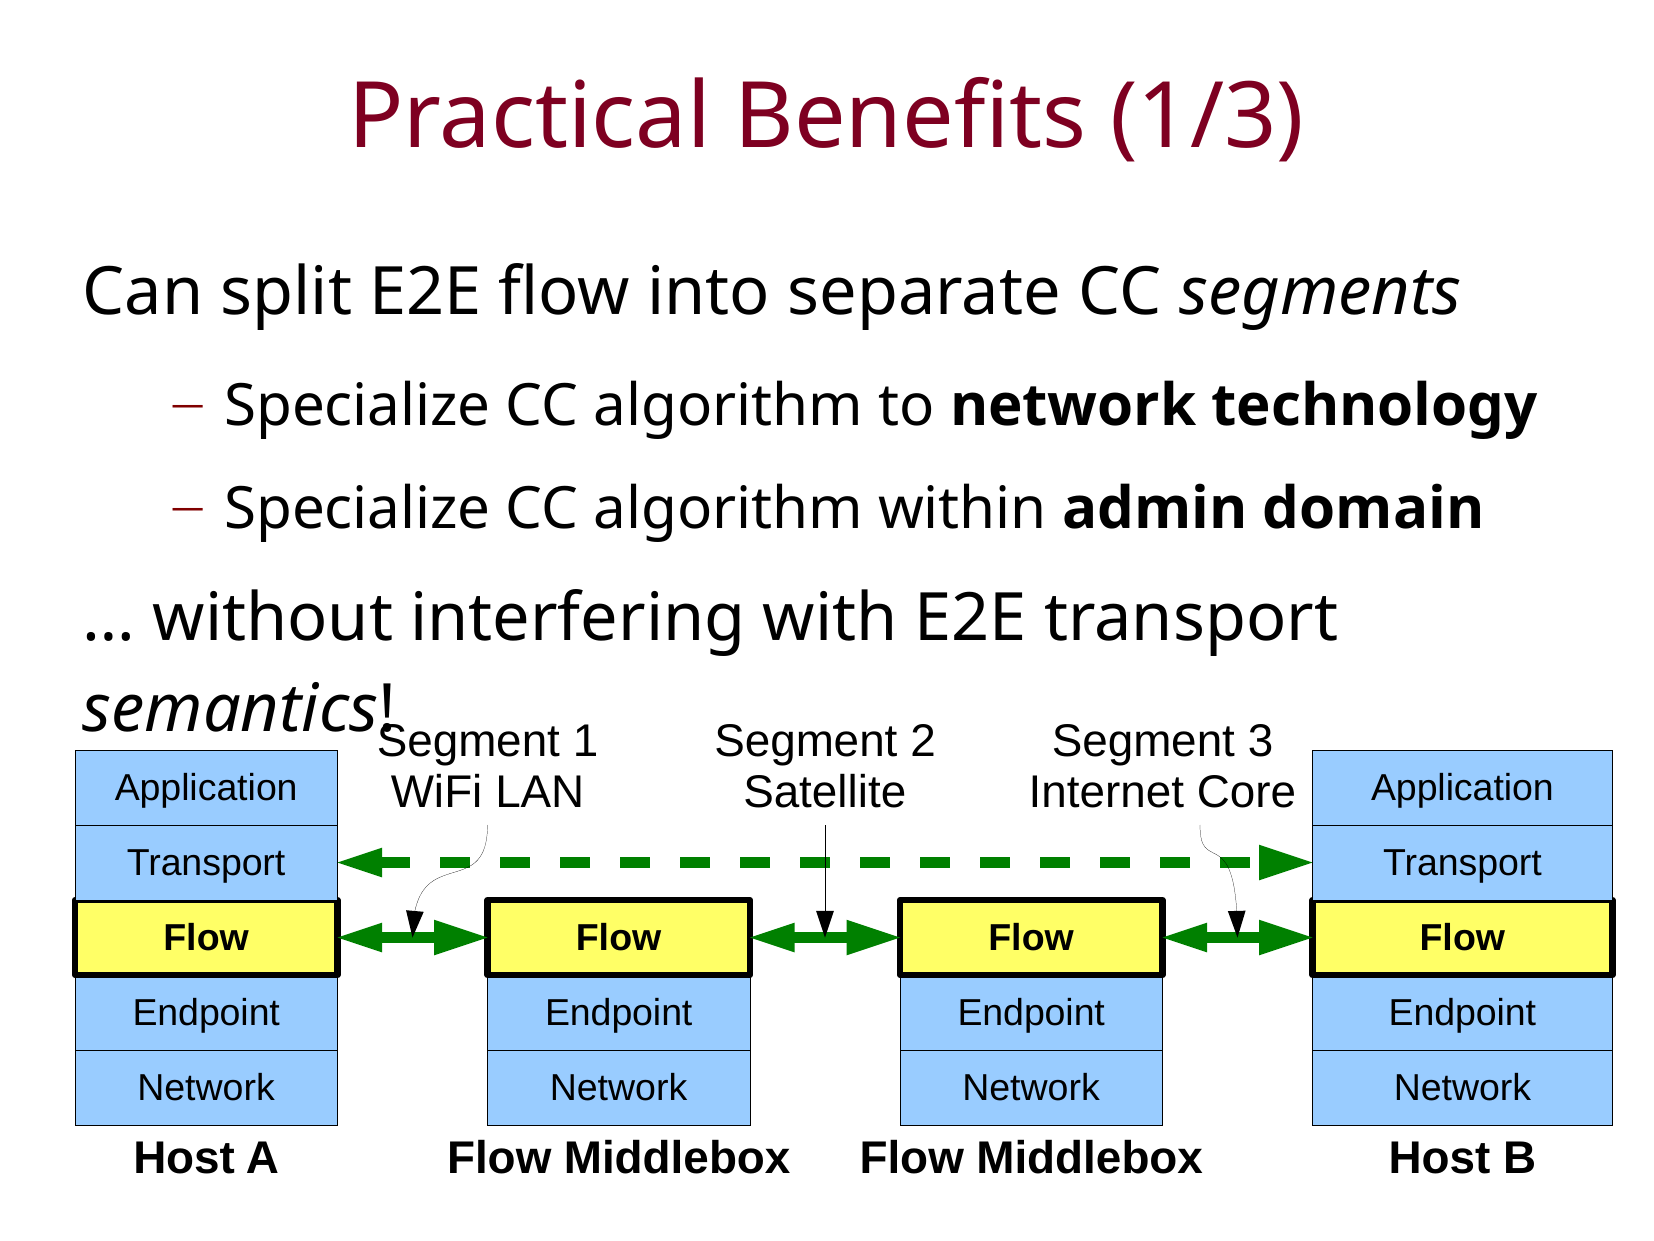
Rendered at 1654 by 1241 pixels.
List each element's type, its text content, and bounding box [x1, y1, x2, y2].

text_box Segment 2 Satellite [676, 707, 975, 826]
text_box Flow [487, 900, 751, 976]
text_box Flow Middlebox [825, 1125, 1238, 1201]
text_box Flow [75, 901, 338, 976]
text_box Application [1351, 750, 1613, 826]
text_box Network [487, 1050, 751, 1125]
text_box Network [900, 1050, 1163, 1125]
text_box Flow [900, 900, 1163, 976]
text_box Flow [1312, 901, 1613, 976]
text_box Endpoint [1312, 976, 1613, 1050]
text_box Endpoint [487, 976, 751, 1050]
list Can split E2E flow into separate CC segments Specialize CC algorithm to network technology Specialize CC algorithm within admin domain … without interfering with E2E transport semantics! [82, 242, 1571, 628]
text_box Network [1312, 1050, 1613, 1126]
text_box Endpoint [900, 976, 1163, 1050]
text_box Transport [1312, 826, 1613, 901]
text_box Segment 1 WiFi LAN [300, 707, 676, 826]
text_box Application [75, 750, 300, 826]
text_box Transport [75, 826, 338, 901]
text_box Flow Middlebox [412, 1125, 825, 1201]
text_box Segment 3 Internet Core [975, 707, 1351, 826]
title Practical Benefits (1/3) [82, 8, 1571, 216]
text_box Endpoint [75, 976, 338, 1050]
text_box Host B [1312, 1126, 1613, 1201]
text_box Network [75, 1050, 338, 1126]
text_box Host A [75, 1126, 338, 1201]
